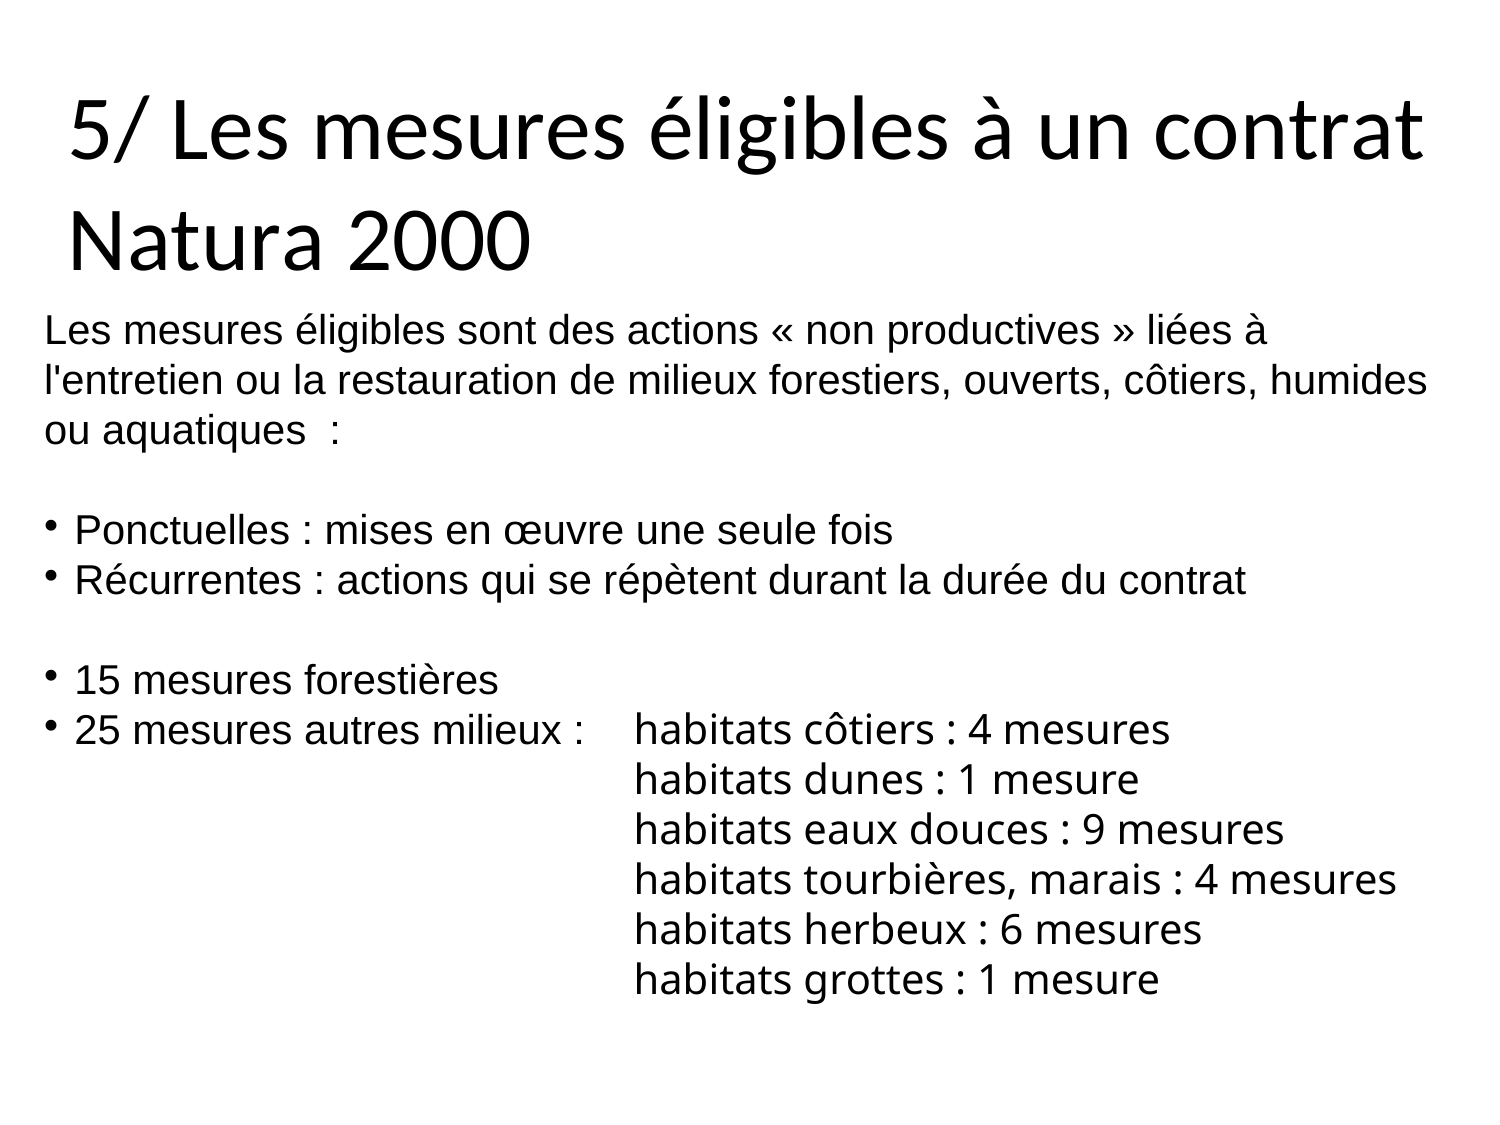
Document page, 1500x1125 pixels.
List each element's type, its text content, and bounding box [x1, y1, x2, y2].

title 5/ Les mesures éligibles à un contrat Natura 2000 [53, 60, 1471, 296]
text_box Les mesures éligibles sont des actions « non productives » liées à l'entretien ou la restauration de milieux forestiers, ouverts, côtiers, humides ou aquatiques : Ponctuelles : mises en œuvre une seule fois Récurrentes : actions qui se répètent durant la durée du contrat 15 mesures forestières 25 mesures autres milieux : habitats côtiers : 4 mesures habitats dunes : 1 mesure habitats eaux douces : 9 mesures habitats tourbières, marais : 4 mesures habitats herbeux : 6 mesures habitats grottes : 1 mesure [29, 295, 1447, 1061]
